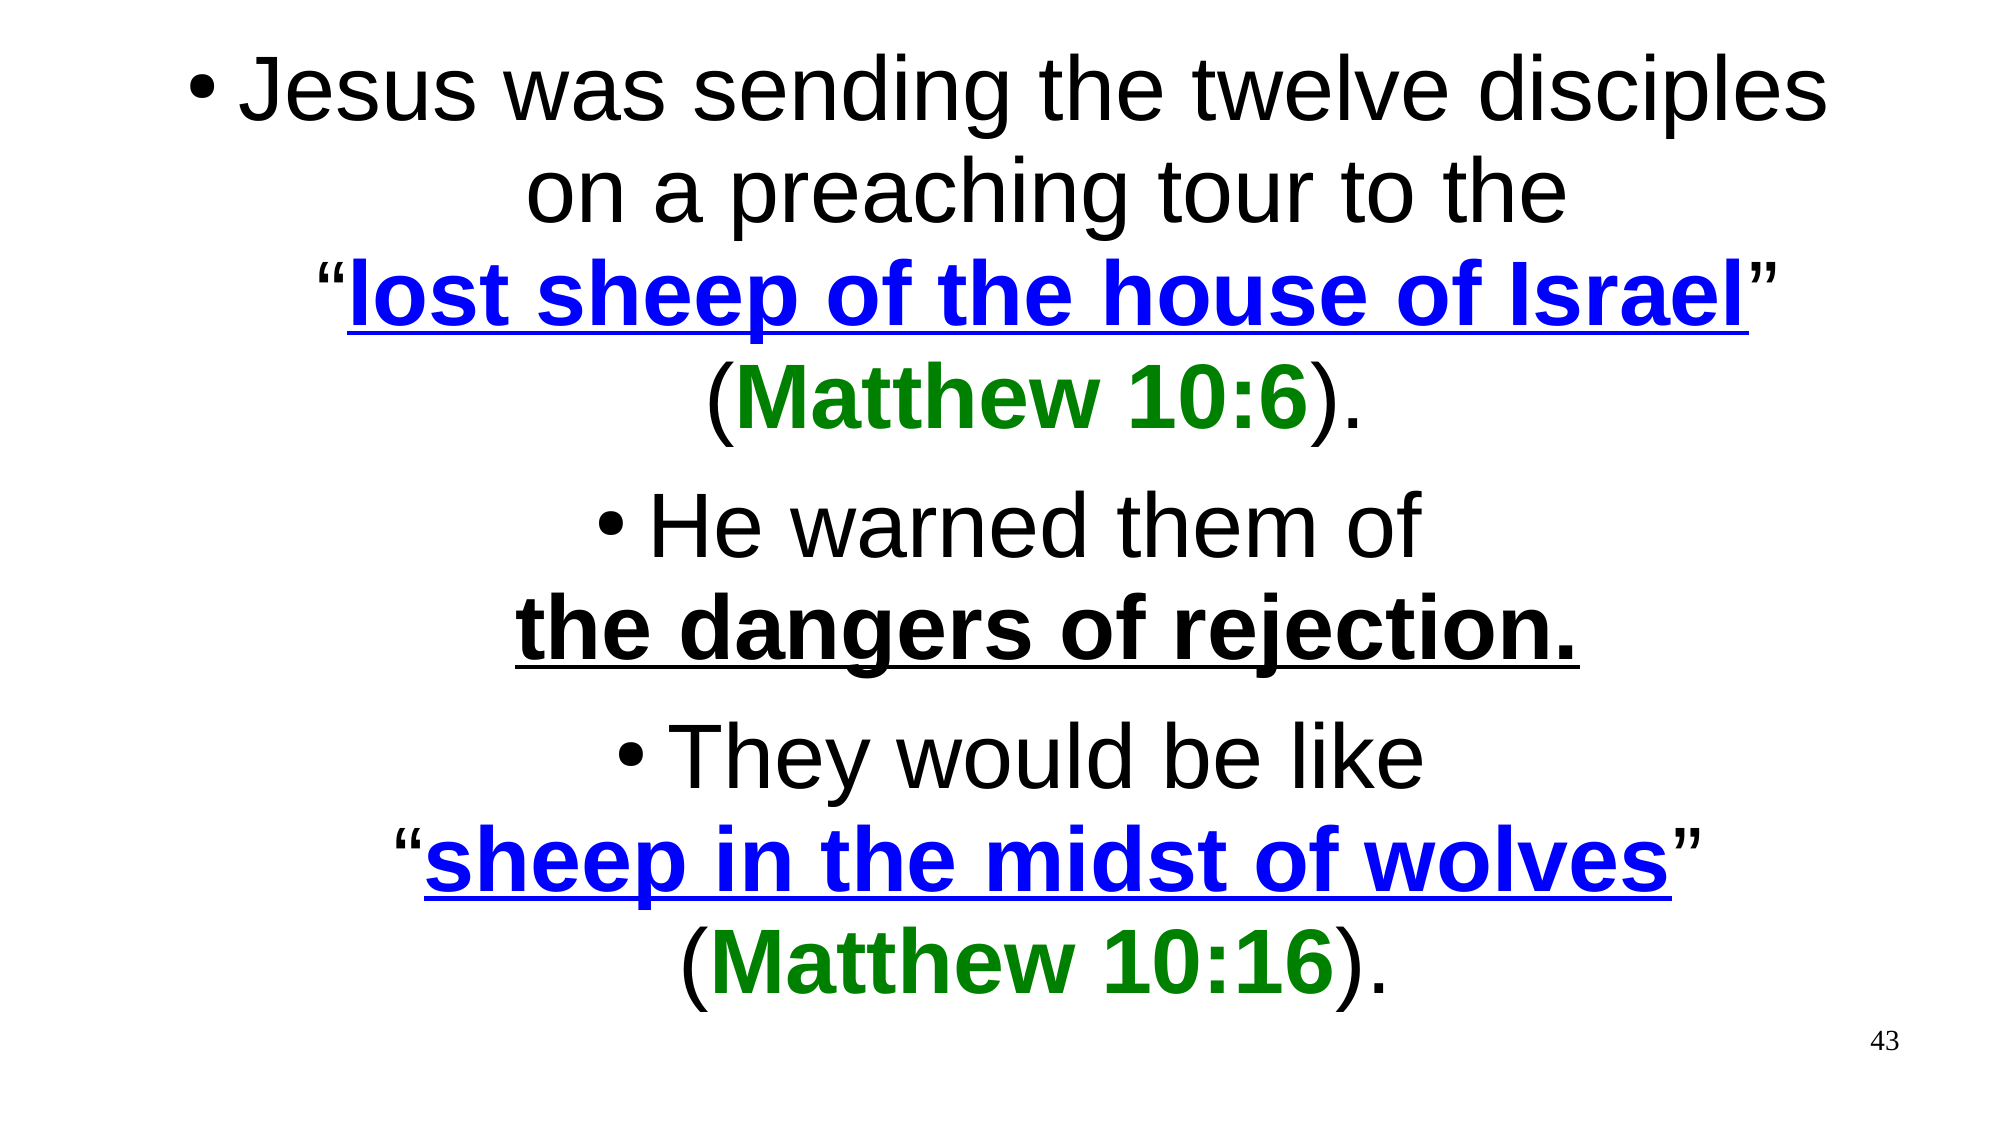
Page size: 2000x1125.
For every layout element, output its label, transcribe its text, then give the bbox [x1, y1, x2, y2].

list Jesus was sending the twelve disciples on a preaching tour to the “lost sheep of the house of Israel” (Matthew 10:6). He warned them of the dangers of rejection. They would be like “sheep in the midst of wolves” (Matthew 10:16). [37, 37, 1988, 1088]
